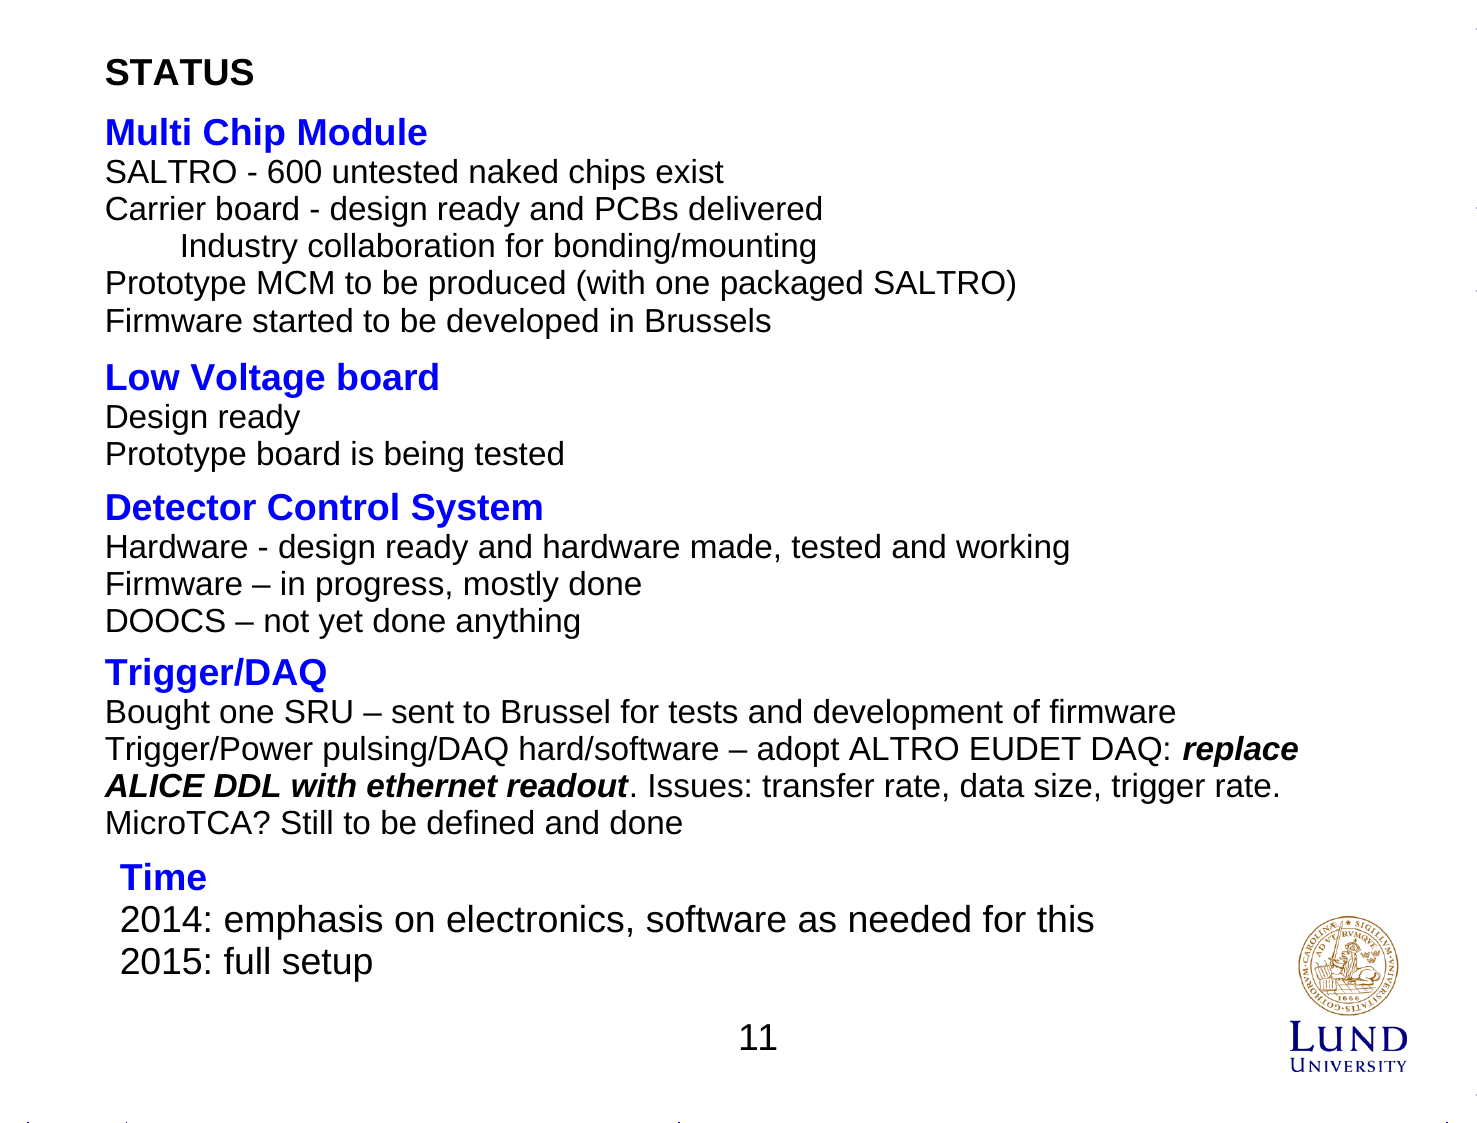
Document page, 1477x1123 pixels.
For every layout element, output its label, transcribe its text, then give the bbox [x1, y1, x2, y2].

text_box Low Voltage board Design ready Prototype board is being tested [90, 349, 669, 480]
text_box STATUS [90, 45, 269, 102]
text_box <number> [723, 1009, 1380, 1081]
text_box Multi Chip Module SALTRO - 600 untested naked chips exist Carrier board - design ready and PCBs delivered Industry collaboration for bonding/mounting Prototype MCM to be produced (with one packaged SALTRO) Firmware started to be developed in Brussels [90, 104, 1216, 361]
text_box Time 2014: emphasis on electronics, software as needed for this 2015: full setup [105, 849, 1110, 991]
text_box Trigger/DAQ Bought one SRU – sent to Brussel for tests and development of firmware Trigger/Power pulsing/DAQ hard/software – adopt ALTRO EUDET DAQ: replace ALICE DDL with ethernet readout. Issues: transfer rate, data size, trigger rate. MicroTCA? Still to be defined and done [90, 645, 1306, 871]
text_box Detector Control System Hardware - design ready and hardware made, tested and working Firmware – in progress, mostly done DOOCS – not yet done anything [90, 480, 1141, 645]
picture [1290, 916, 1407, 1072]
